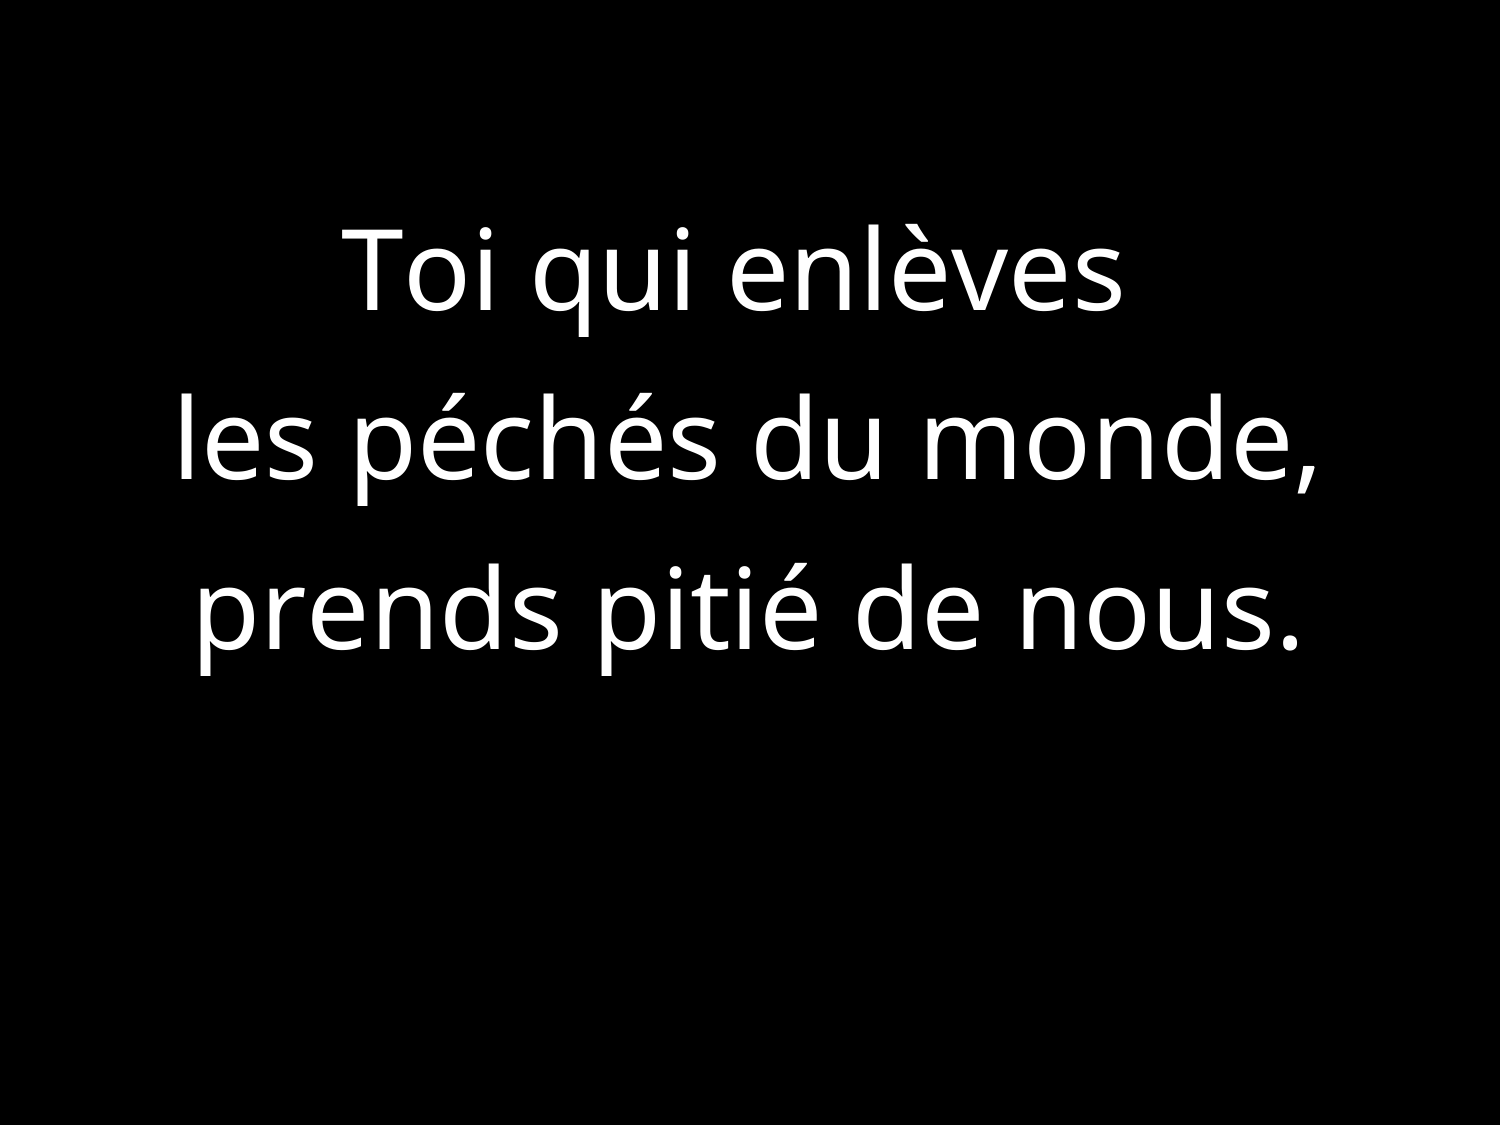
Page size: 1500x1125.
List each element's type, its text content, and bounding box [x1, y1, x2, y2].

text_box Toi qui enlèves les péchés du monde, prends pitié de nous. [21, 21, 1477, 1111]
